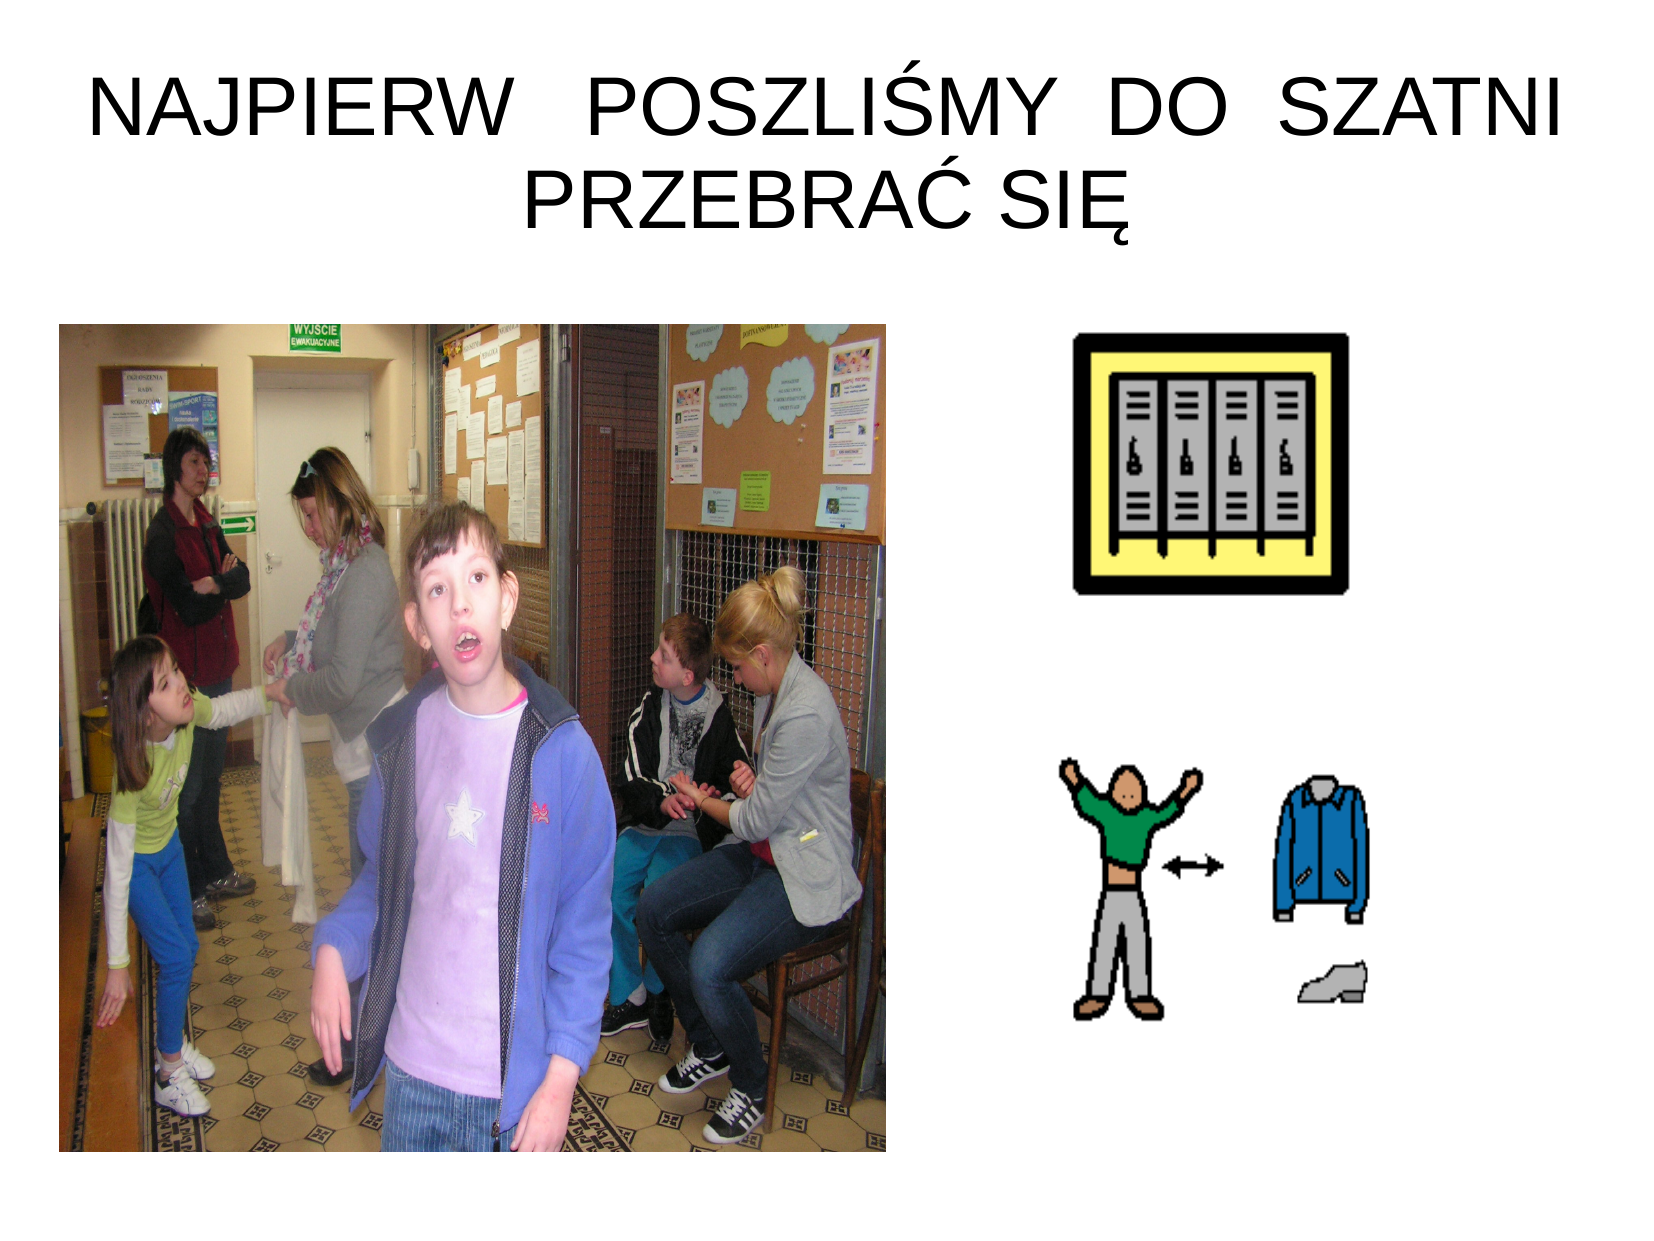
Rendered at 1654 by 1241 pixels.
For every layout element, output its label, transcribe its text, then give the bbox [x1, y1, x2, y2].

picture [59, 324, 886, 1152]
picture [1033, 295, 1388, 621]
picture [1033, 738, 1407, 1034]
title NAJPIERW POSZLIŚMY DO SZATNI PRZEBRAĆ SIĘ [82, 49, 1571, 257]
